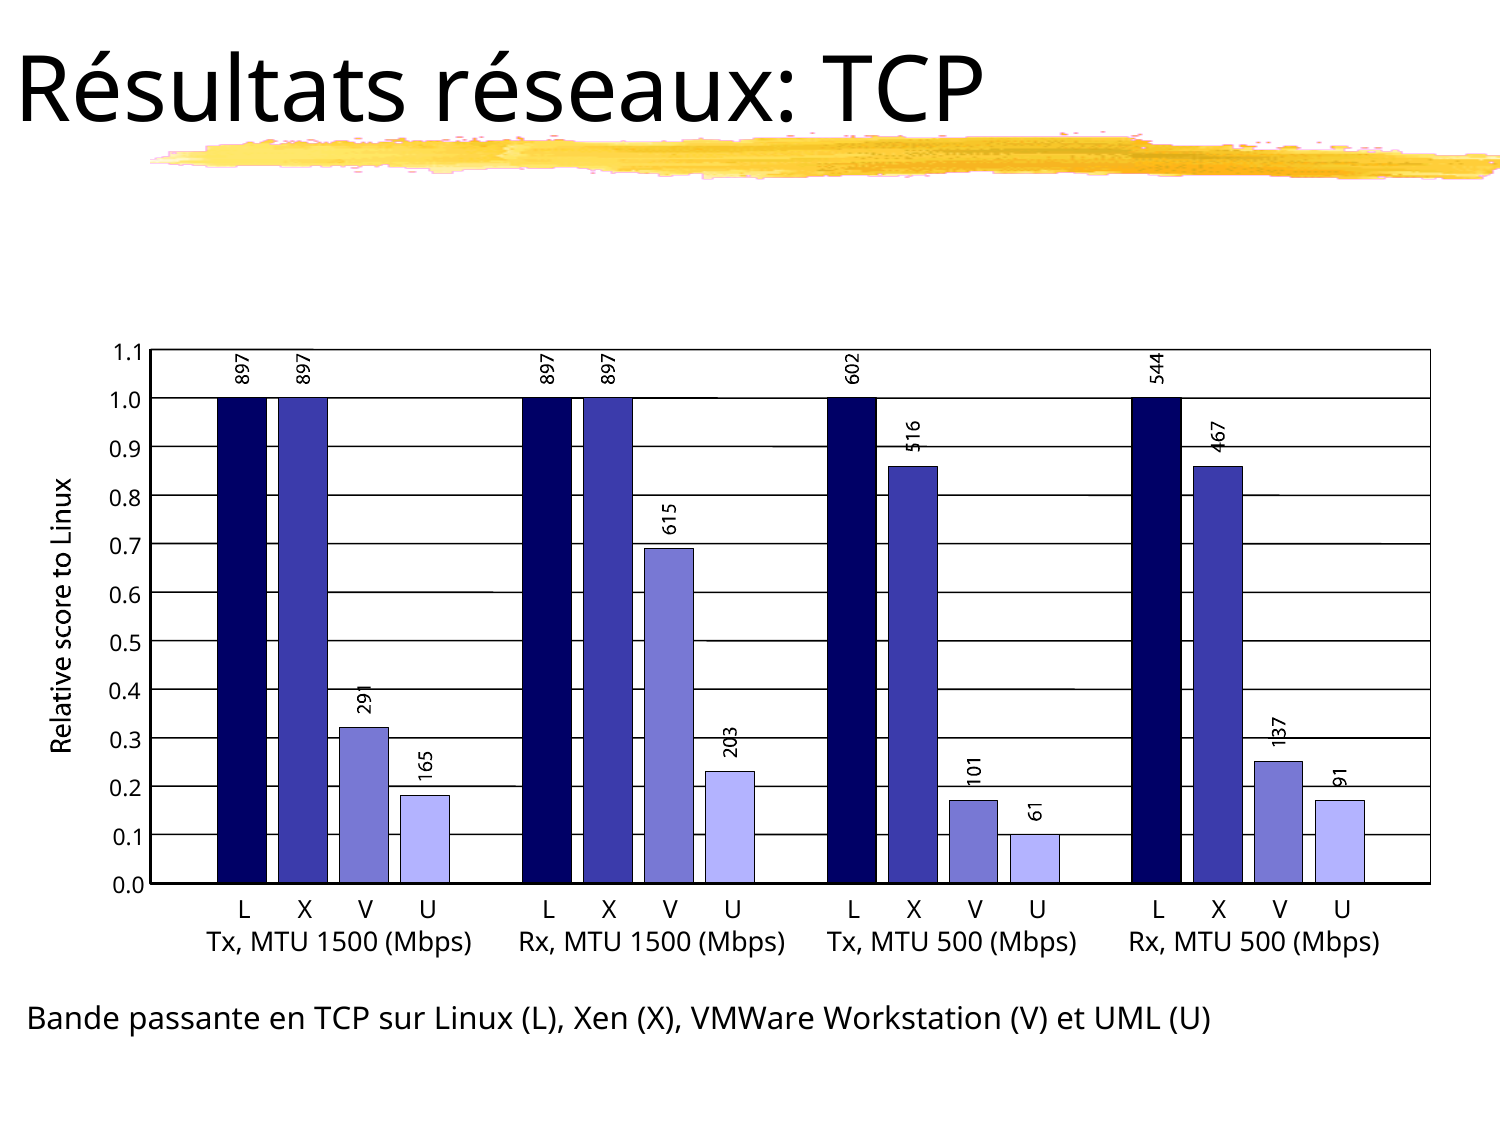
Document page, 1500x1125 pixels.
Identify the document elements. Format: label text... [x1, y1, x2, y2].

text_box [662, 525, 677, 535]
text_box 0.4 [108, 675, 141, 703]
text_box [966, 766, 981, 776]
text_box [56, 526, 71, 530]
text_box 0.3 [109, 723, 142, 752]
text_box [296, 353, 310, 363]
text_box [705, 771, 755, 882]
text_box 1.0 [108, 384, 141, 412]
text_box [339, 727, 389, 882]
text_box [905, 443, 920, 452]
title Résultats réseaux: TCP [0, 5, 1500, 150]
text_box 0.5 [109, 626, 142, 655]
text_box Rx, MTU 500 (Mbps) [1128, 923, 1381, 956]
text_box [1210, 431, 1225, 453]
text_box [56, 671, 71, 686]
text_box [540, 375, 555, 384]
text_box [845, 364, 860, 384]
text_box [418, 751, 433, 761]
text_box [662, 504, 677, 513]
text_box V [358, 892, 375, 923]
text_box [1149, 375, 1164, 384]
text_box 0.2 [109, 772, 141, 801]
picture [150, 150, 1500, 190]
text_box [845, 353, 859, 363]
text_box L [1151, 892, 1166, 923]
text_box Tx, MTU 500 (Mbps) [826, 923, 1077, 956]
text_box [723, 737, 737, 747]
text_box [55, 724, 71, 738]
text_box [949, 800, 998, 882]
text_box X [601, 892, 619, 923]
text_box [55, 657, 71, 671]
text_box [662, 517, 676, 523]
text_box 1.1 [112, 335, 145, 364]
text_box [55, 510, 71, 523]
text_box 0.7 [109, 530, 141, 558]
text_box [827, 397, 877, 882]
text_box [540, 353, 554, 363]
text_box [55, 609, 71, 624]
text_box [1027, 811, 1042, 821]
text_box [723, 748, 737, 758]
text_box Rx, MTU 1500 (Mbps) [518, 923, 786, 956]
text_box [418, 775, 432, 781]
text_box [967, 780, 981, 786]
text_box 0.0 [112, 869, 145, 898]
text_box Bande passante en TCP sur Linux (L), Xen (X), VMWare Workstation (V) et UML (U) [18, 995, 1500, 1062]
text_box [235, 353, 249, 363]
text_box [55, 639, 71, 649]
text_box [55, 552, 71, 567]
text_box [905, 421, 920, 431]
text_box [1210, 421, 1225, 431]
text_box [357, 686, 371, 692]
text_box [644, 548, 694, 882]
text_box [1254, 761, 1303, 882]
text_box L [542, 892, 557, 923]
text_box [235, 375, 250, 384]
text_box 0.1 [112, 821, 145, 849]
text_box L [847, 892, 861, 923]
text_box 0.6 [108, 578, 141, 607]
text_box [1010, 834, 1060, 882]
text_box [52, 568, 71, 578]
text_box 0.8 [108, 481, 141, 510]
text_box [56, 478, 71, 492]
text_box [1027, 804, 1042, 809]
text_box [56, 493, 71, 507]
text_box Tx, MTU 1500 (Mbps) [206, 923, 471, 956]
text_box X [906, 892, 924, 923]
text_box [1332, 777, 1347, 787]
text_box U [723, 892, 742, 923]
text_box [888, 466, 938, 882]
text_box X [297, 892, 315, 923]
text_box [50, 532, 71, 544]
text_box [723, 727, 737, 736]
text_box [55, 703, 71, 716]
text_box [278, 397, 328, 882]
text_box [1272, 741, 1286, 747]
text_box U [418, 892, 437, 923]
text_box [601, 375, 615, 384]
text_box V [663, 892, 680, 923]
text_box [522, 397, 572, 882]
text_box [967, 759, 981, 764]
text_box [55, 599, 71, 607]
text_box [540, 364, 555, 374]
text_box [296, 364, 310, 374]
text_box [49, 718, 71, 722]
text_box [217, 397, 267, 882]
text_box [235, 364, 250, 374]
text_box [1271, 728, 1286, 738]
text_box [56, 687, 71, 691]
text_box [1132, 397, 1181, 882]
text_box U [1333, 892, 1352, 923]
text_box [357, 705, 371, 714]
text_box [55, 625, 71, 638]
text_box [1332, 770, 1347, 775]
text_box [50, 738, 71, 752]
text_box V [1272, 892, 1290, 923]
text_box [601, 353, 615, 363]
text_box [1272, 717, 1286, 726]
text_box [601, 364, 615, 374]
text_box [296, 375, 310, 384]
text_box [357, 693, 372, 703]
text_box [1149, 353, 1164, 374]
text_box V [967, 892, 985, 923]
text_box X [1211, 892, 1229, 923]
text_box [1315, 800, 1365, 882]
text_box L [237, 892, 252, 923]
text_box [52, 693, 71, 702]
text_box [583, 397, 633, 882]
text_box [905, 435, 920, 440]
text_box [418, 761, 433, 772]
text_box [55, 585, 71, 598]
text_box U [1028, 892, 1047, 923]
text_box [1193, 466, 1243, 882]
text_box [400, 795, 450, 882]
text_box 0.9 [108, 433, 141, 461]
